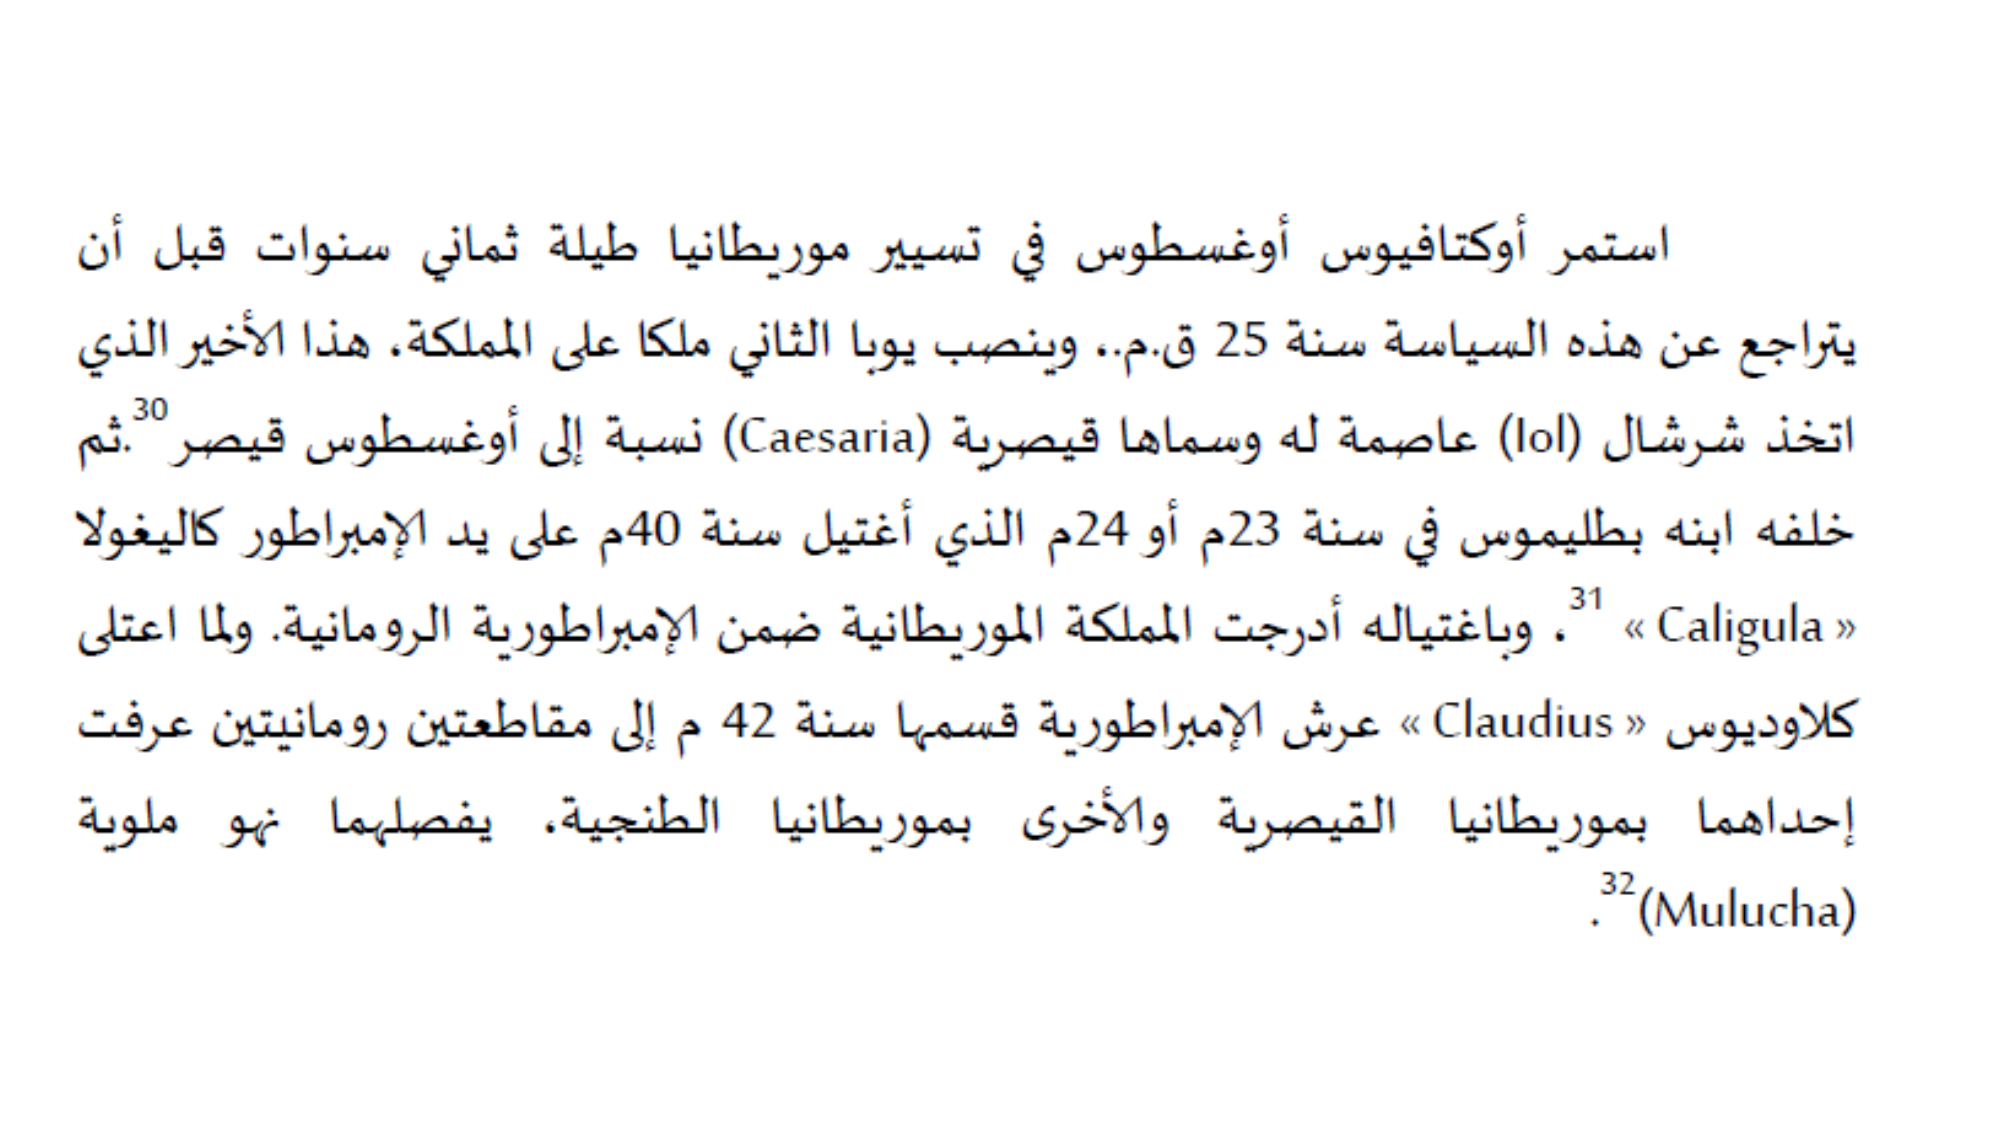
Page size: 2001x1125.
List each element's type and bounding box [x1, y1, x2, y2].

picture [38, 208, 1877, 951]
